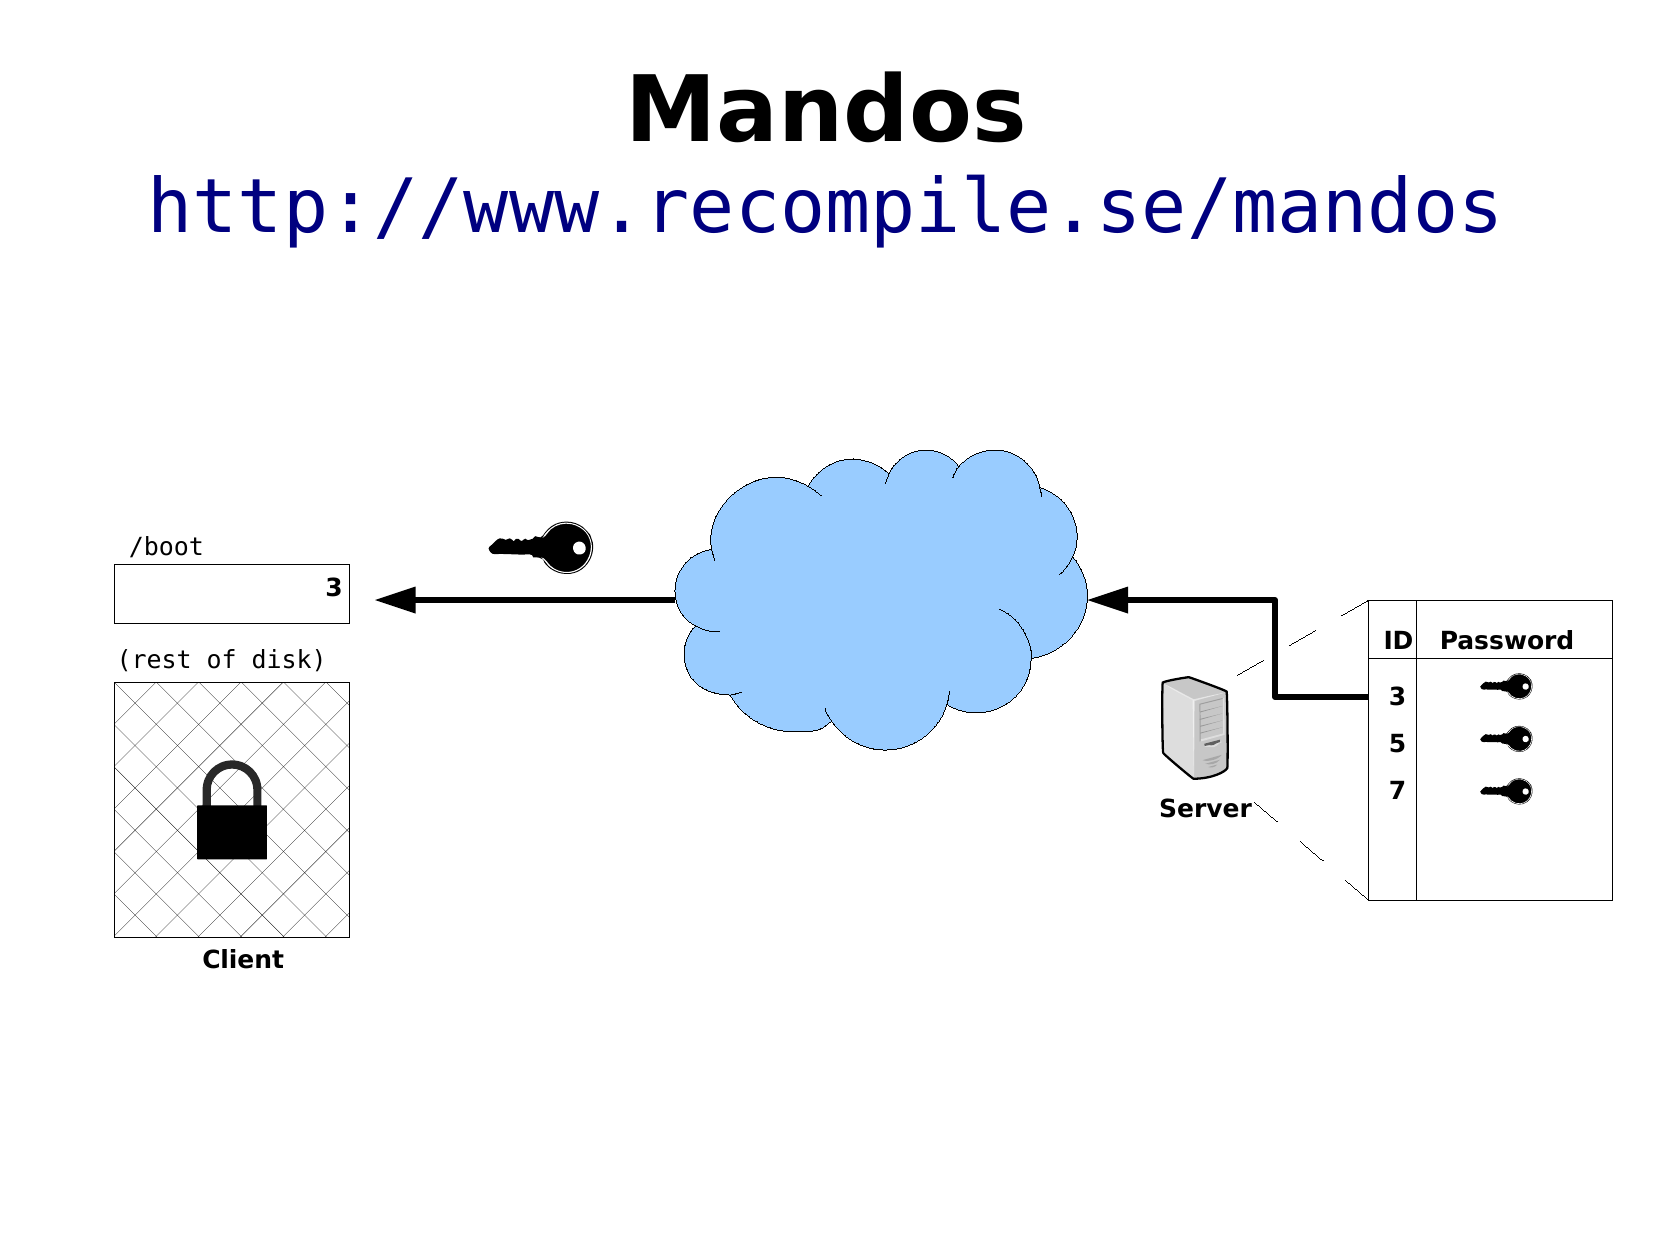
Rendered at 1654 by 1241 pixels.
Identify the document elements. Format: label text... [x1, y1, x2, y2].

text_box [114, 696, 350, 938]
text_box /boot [114, 525, 294, 570]
text_box [674, 450, 1088, 751]
picture [1462, 716, 1555, 766]
picture [453, 502, 638, 597]
text_box Server [1144, 786, 1360, 831]
text_box 3 [1374, 675, 1439, 720]
picture [1142, 657, 1247, 806]
text_box (rest of disk) [101, 637, 376, 696]
text_box 5 [1374, 721, 1439, 766]
text_box Password [1459, 618, 1605, 663]
picture [1462, 768, 1555, 818]
text_box ID [1368, 618, 1459, 663]
picture [1462, 663, 1555, 713]
text_box [114, 564, 350, 624]
text_box Client [187, 937, 300, 982]
picture [170, 748, 294, 872]
text_box [1369, 600, 1613, 901]
text_box 7 [1374, 768, 1439, 813]
title Mandos http://www.recompile.se/mandos [82, 49, 1571, 257]
text_box 3 [310, 565, 376, 610]
